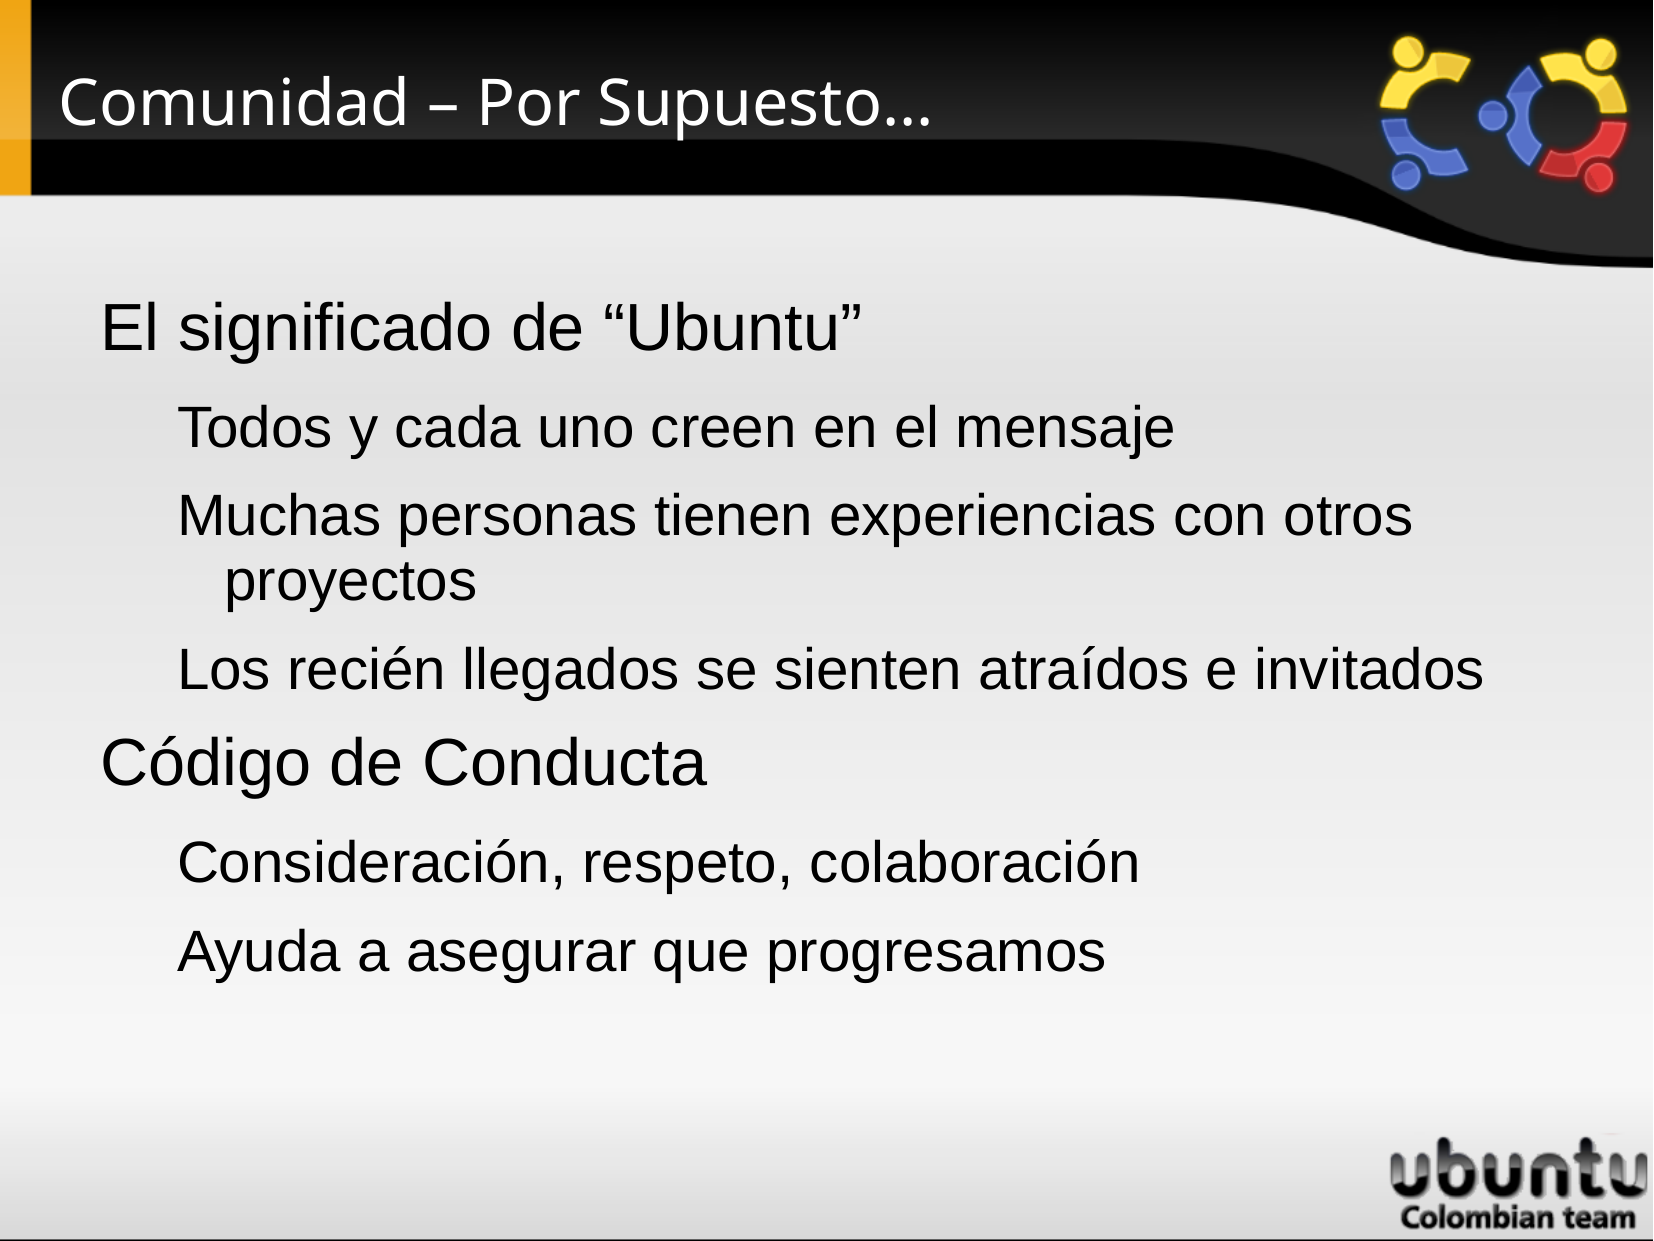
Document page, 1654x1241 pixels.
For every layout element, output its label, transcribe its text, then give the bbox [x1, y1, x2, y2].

list El significado de “Ubuntu” Todos y cada uno creen en el mensaje Muchas personas tienen experiencias con otros proyectos Los recién llegados se sienten atraídos e invitados Código de Conducta Consideración, respeto, colaboración Ayuda a asegurar que progresamos [82, 290, 1571, 1094]
title Comunidad – Por Supuesto... [59, 41, 1376, 160]
picture [0, 0, 1653, 1241]
